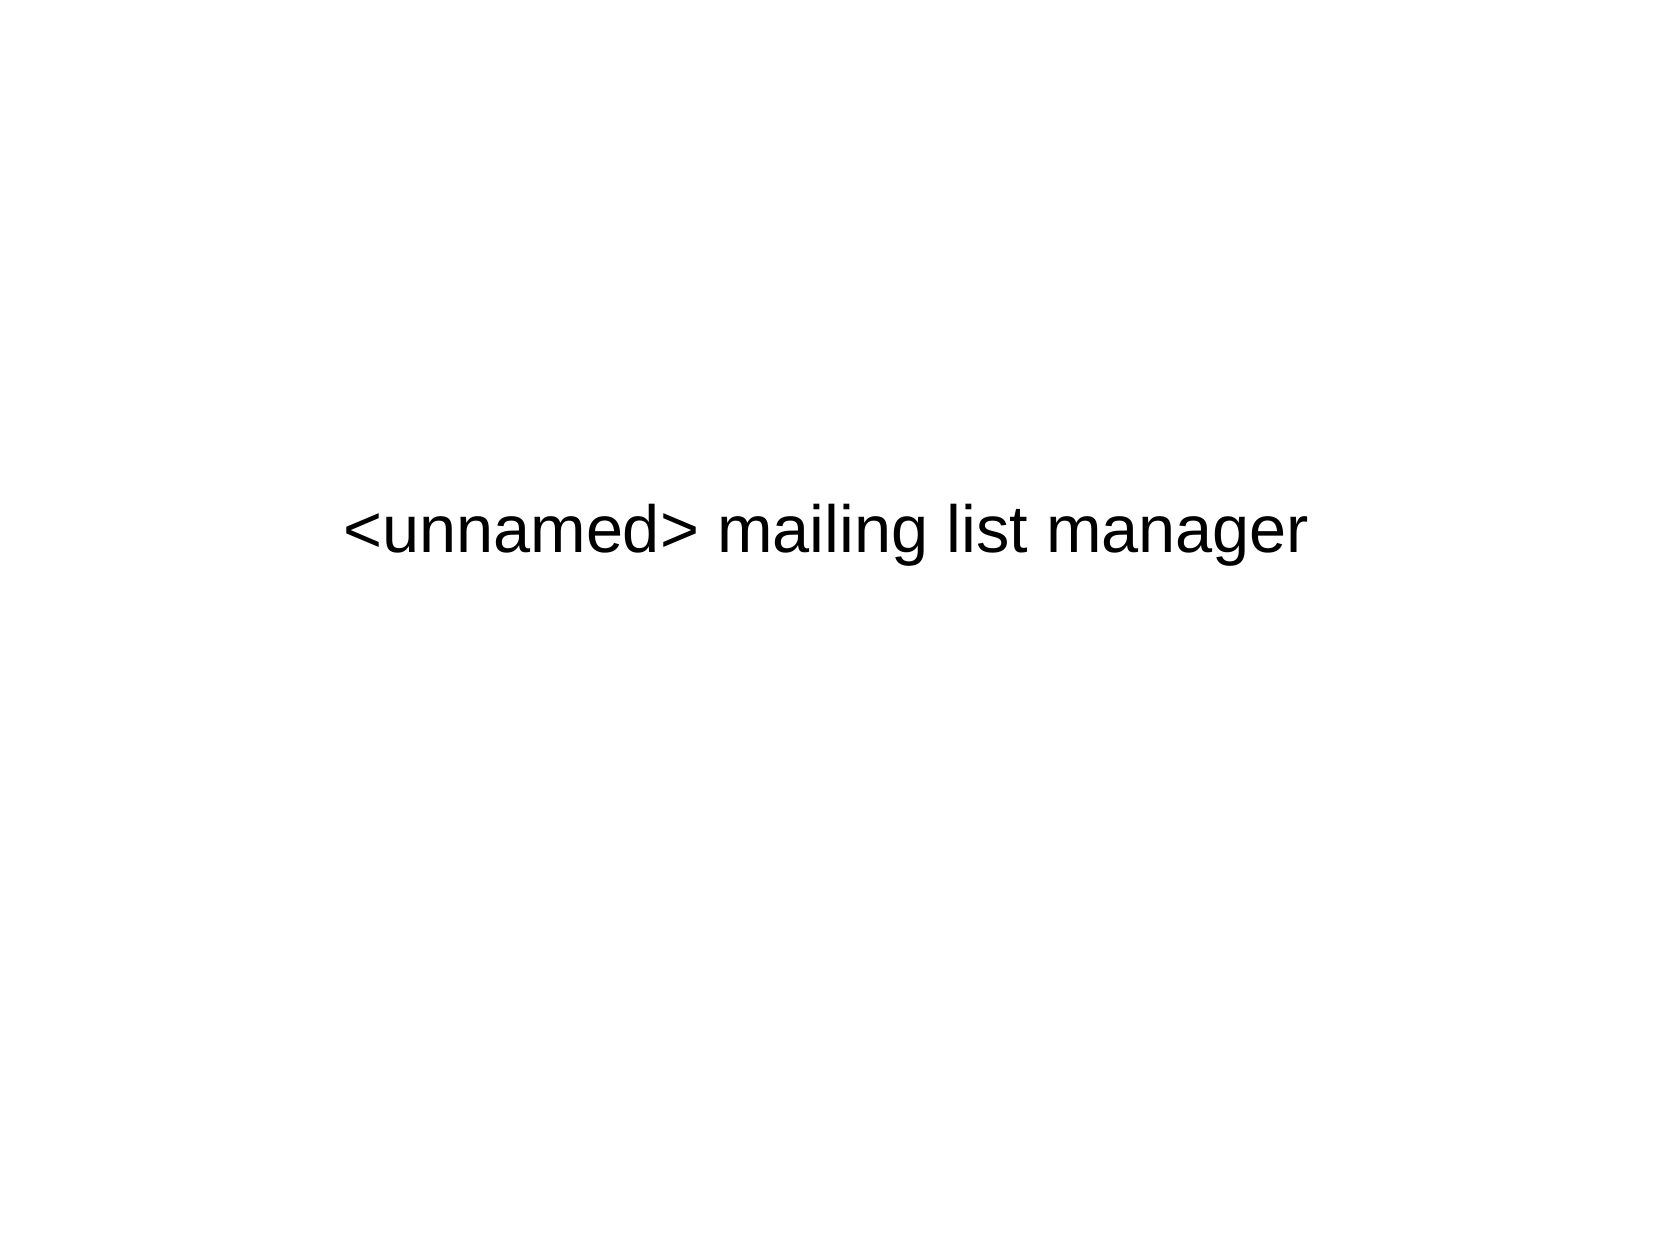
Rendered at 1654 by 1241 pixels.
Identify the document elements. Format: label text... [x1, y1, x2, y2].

subtitle <unnamed> mailing list manager [82, 49, 1571, 1010]
